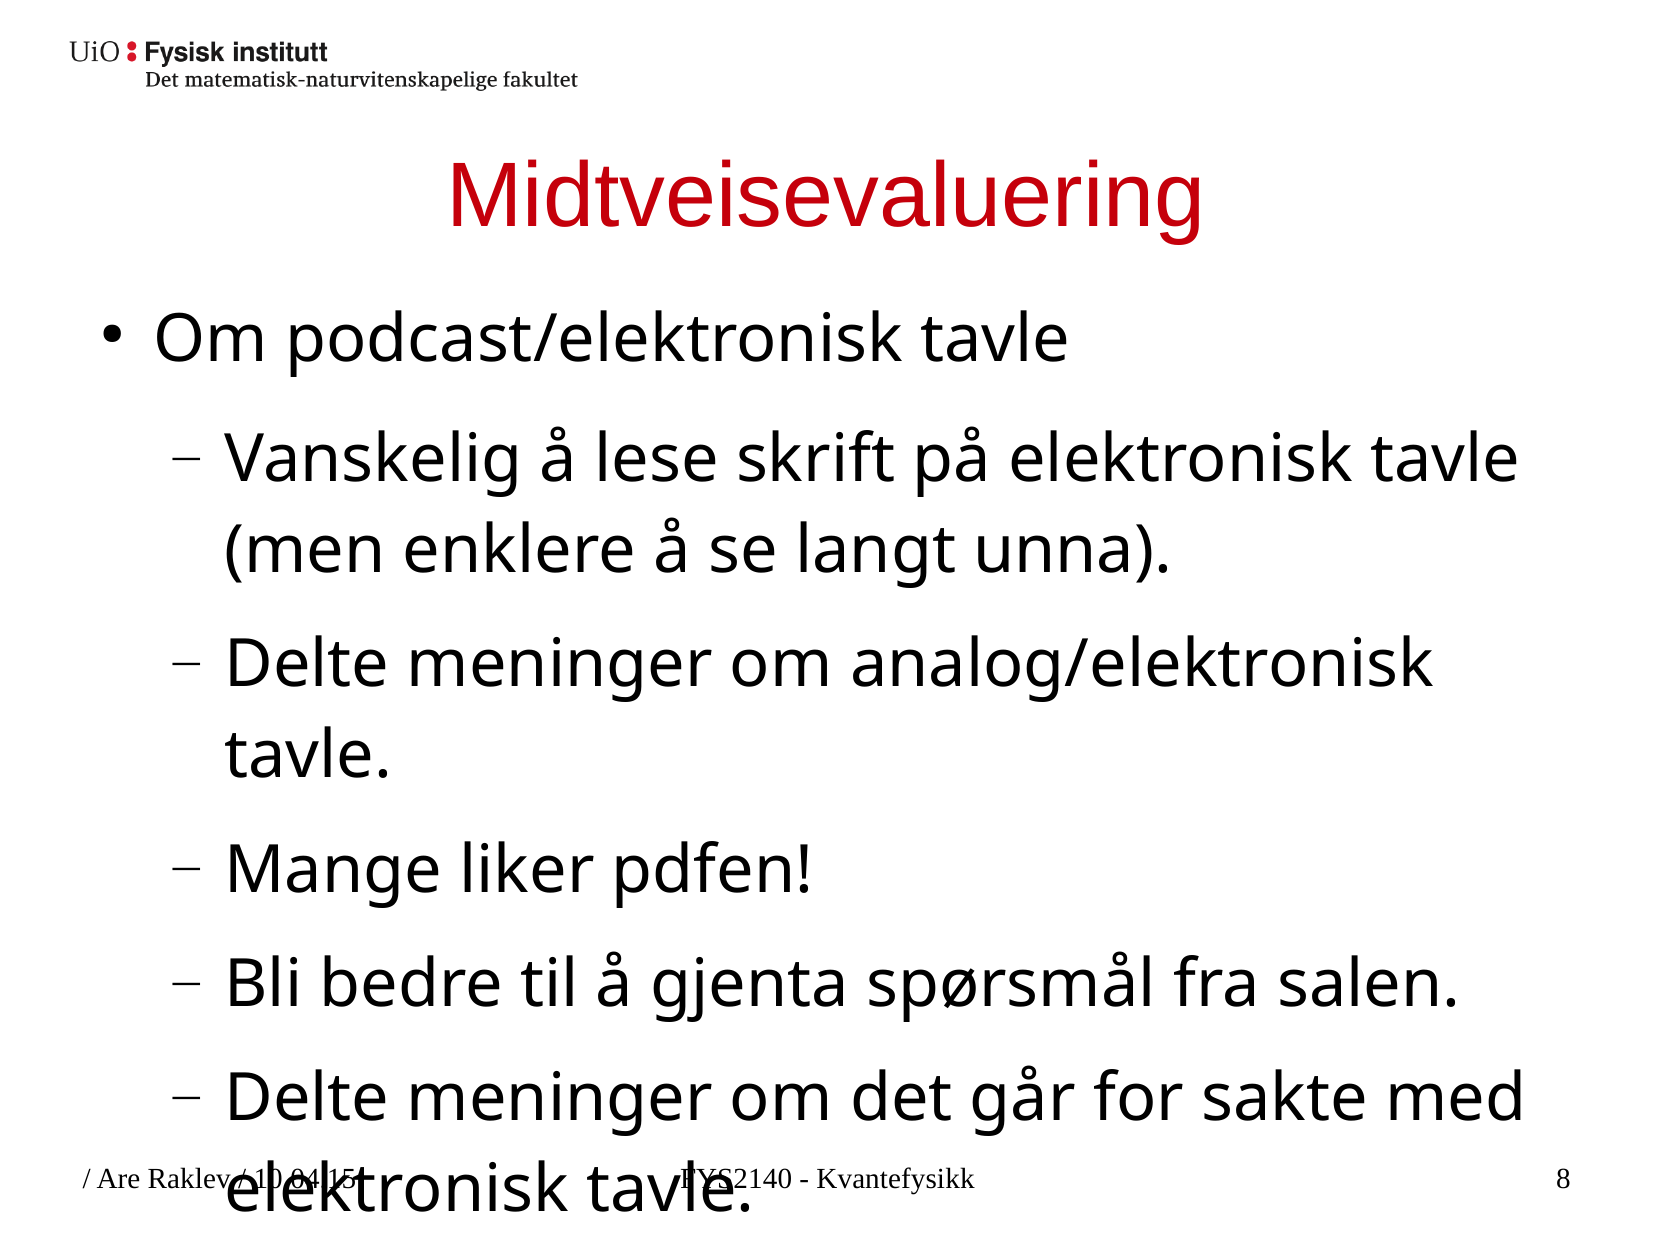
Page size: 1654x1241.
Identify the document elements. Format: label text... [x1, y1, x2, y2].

list Om podcast/elektronisk tavle Vanskelig å lese skrift på elektronisk tavle (men enklere å se langt unna). Delte meninger om analog/elektronisk tavle. Mange liker pdfen! Bli bedre til å gjenta spørsmål fra salen. Delte meninger om det går for sakte med elektronisk tavle. [82, 290, 1613, 1094]
picture [68, 37, 581, 93]
title Midtveisevaluering [82, 90, 1571, 290]
